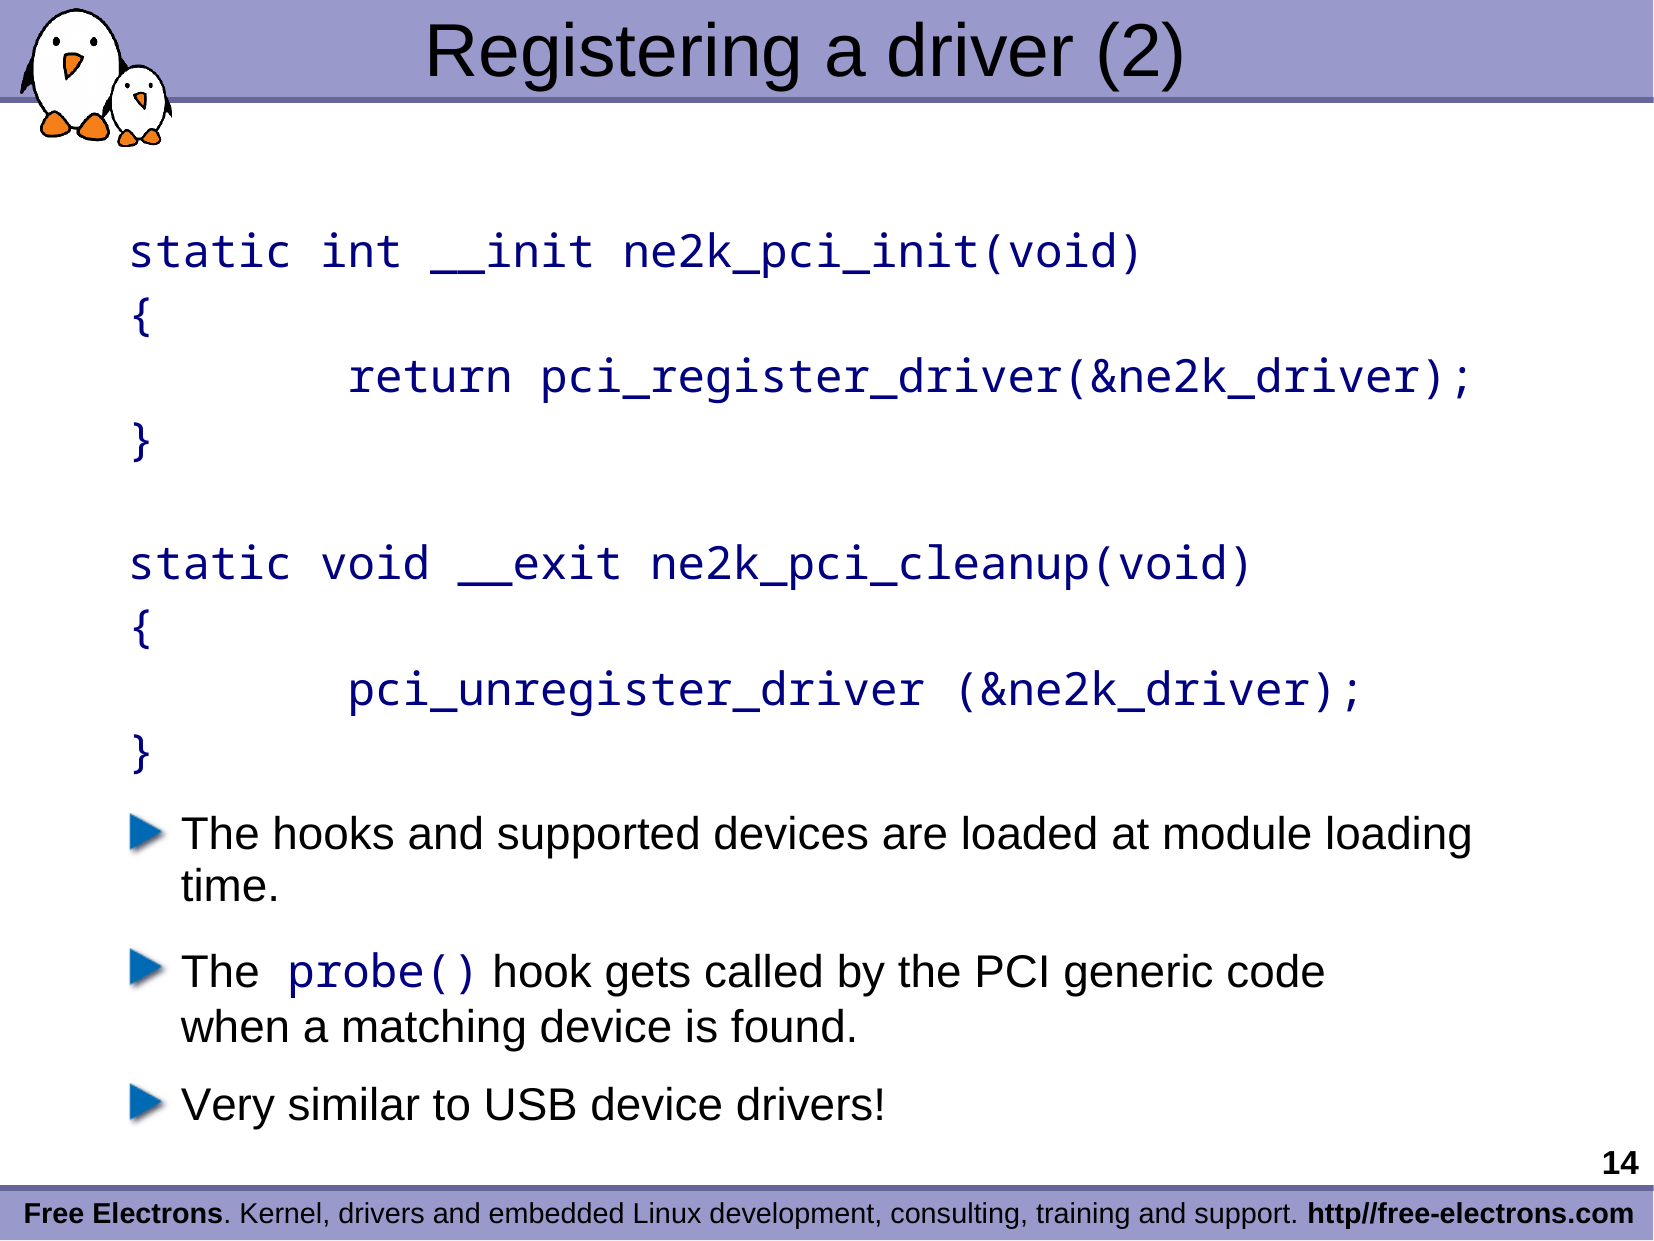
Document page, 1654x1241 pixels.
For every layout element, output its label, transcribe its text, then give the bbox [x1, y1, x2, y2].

title Registering a driver (2) [60, 0, 1551, 101]
picture [127, 1079, 172, 1130]
list static int __init ne2k_pci_init(void) { return pci_register_driver(&ne2k_driver); } static void __exit ne2k_pci_cleanup(void) { pci_unregister_driver (&ne2k_driver); } The hooks and supported devices are loaded at module loading time. The probe() hook gets called by the PCI generic code when a matching device is found. Very similar to USB device drivers! [109, 218, 1522, 1069]
picture [20, 8, 172, 147]
